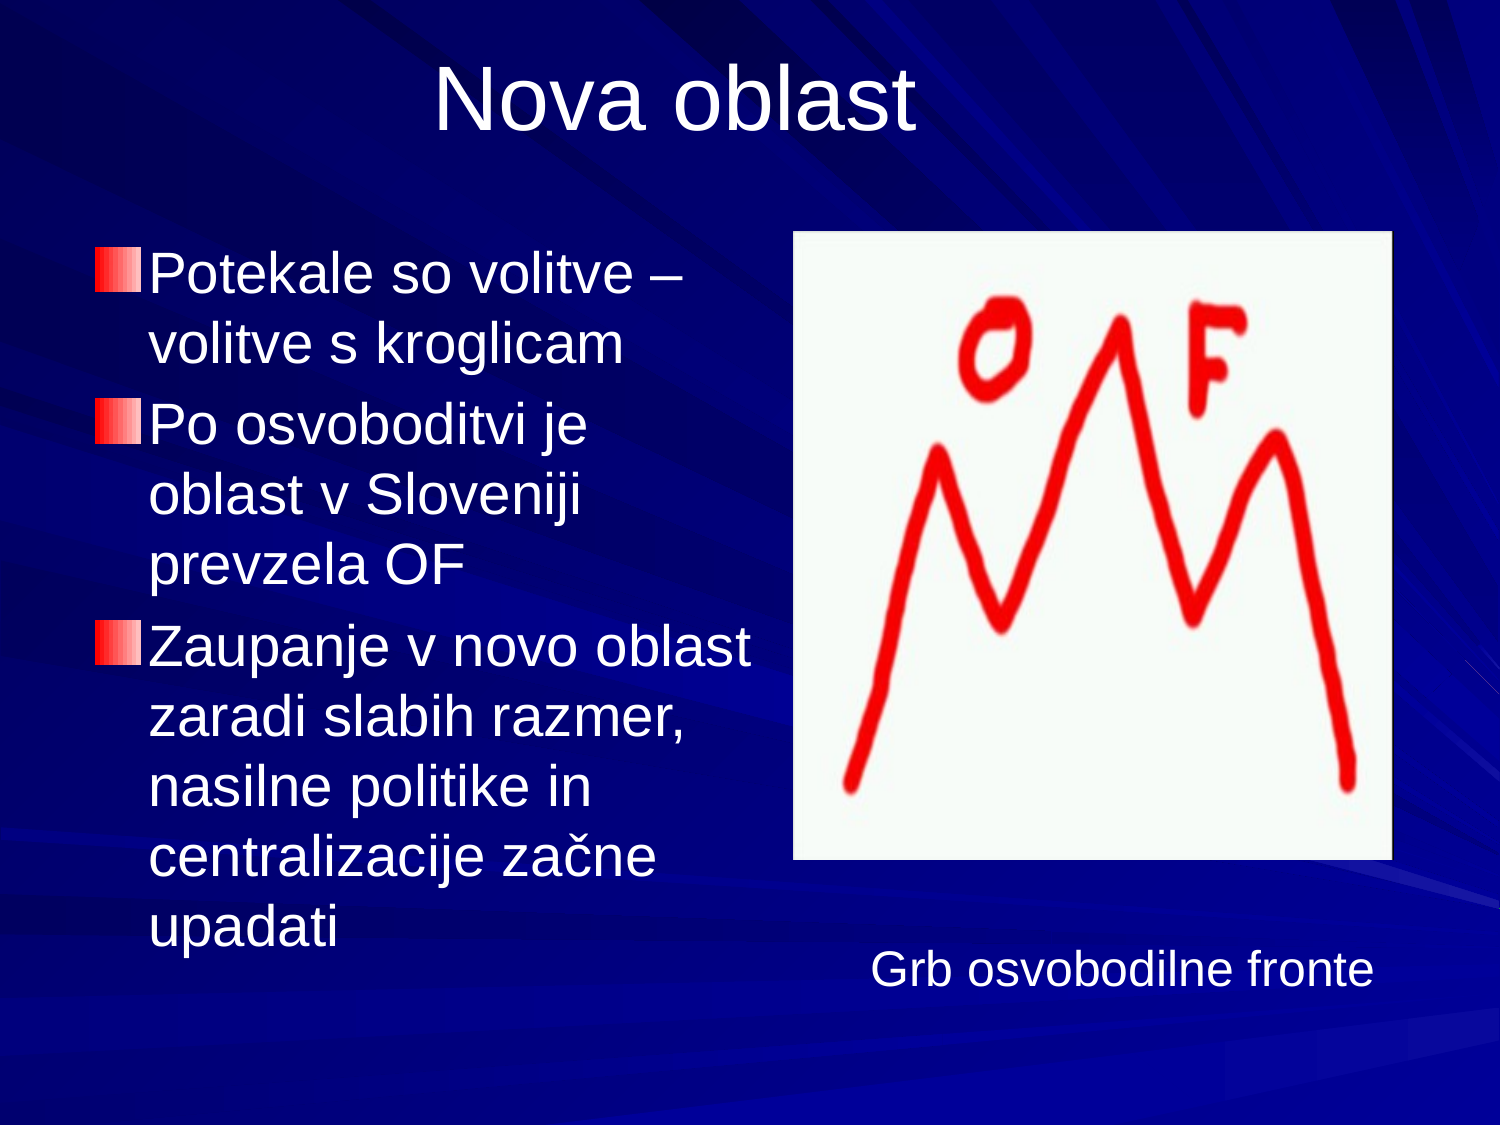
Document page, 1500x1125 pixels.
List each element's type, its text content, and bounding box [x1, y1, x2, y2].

text_box Grb osvobodilne fronte [785, 928, 1400, 1004]
picture [793, 231, 1394, 860]
list Potekale so volitve – volitve s kroglicam Po osvoboditvi je oblast v Sloveniji prevzela OF Zaupanje v novo oblast zaradi slabih razmer, nasilne politike in centralizacije začne upadati grb OF [76, 227, 774, 1125]
title Nova oblast [0, 0, 1350, 188]
